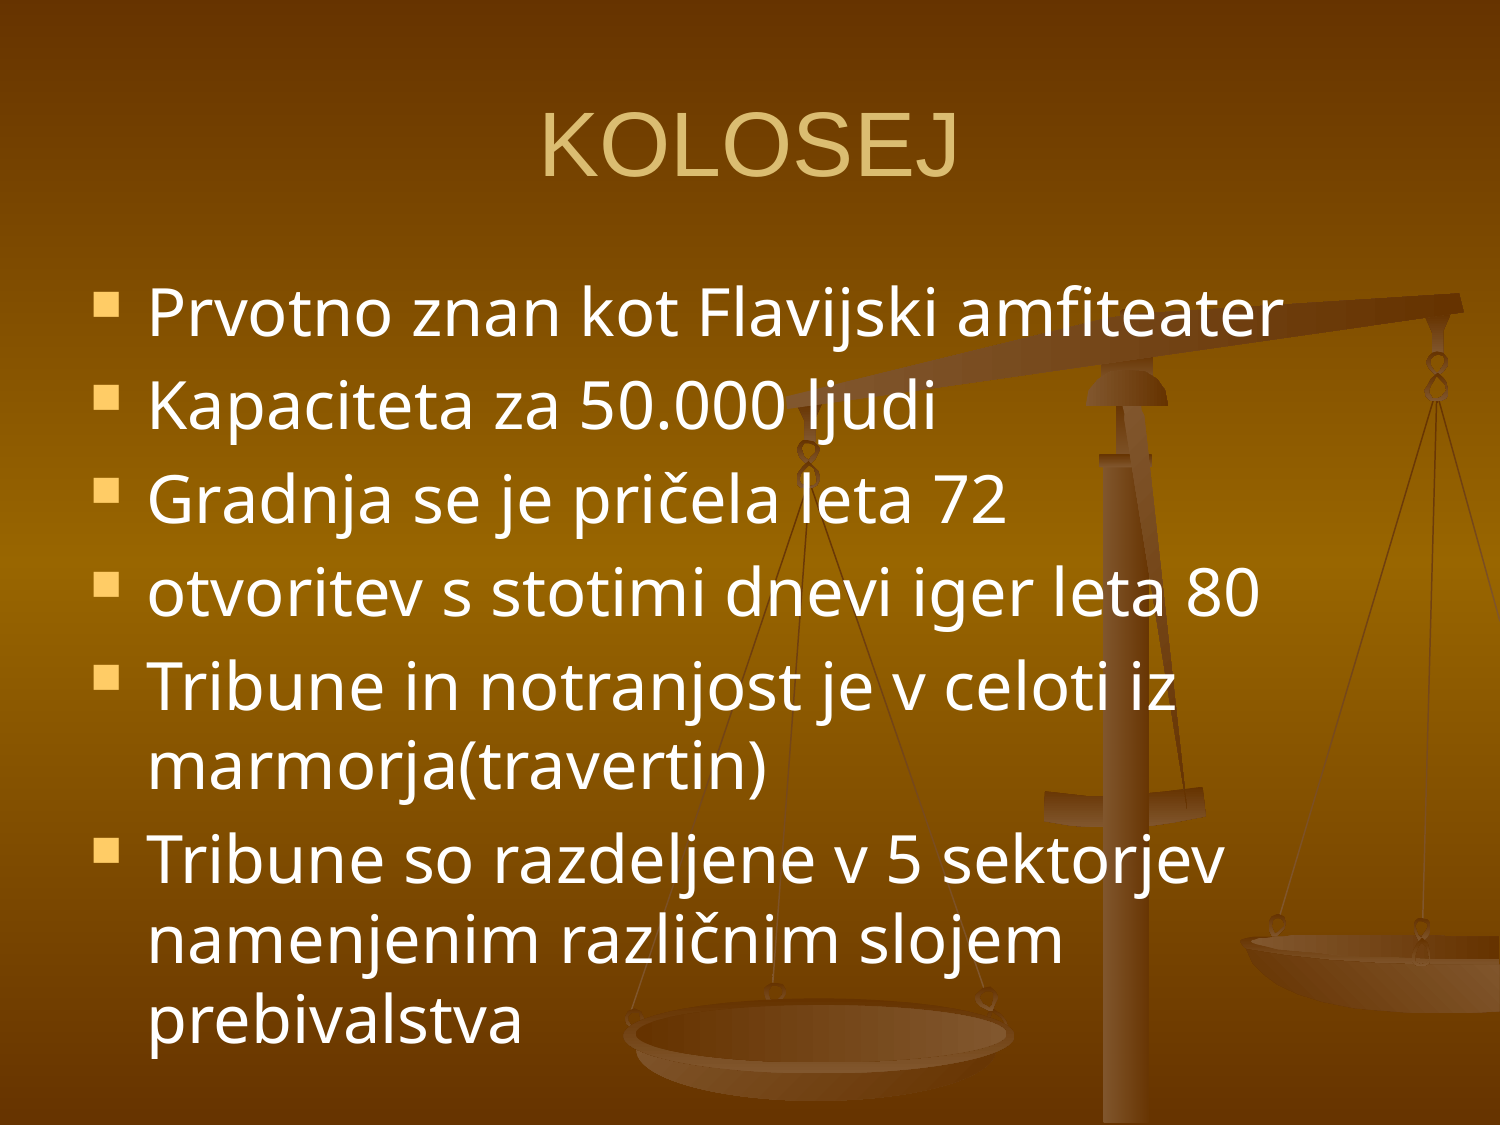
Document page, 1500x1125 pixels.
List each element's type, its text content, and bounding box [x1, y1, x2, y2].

title KOLOSEJ [75, 45, 1425, 234]
list Prvotno znan kot Flavijski amfiteater Kapaciteta za 50.000 ljudi Gradnja se je pričela leta 72 otvoritev s stotimi dnevi iger leta 80 Tribune in notranjost je v celoti iz marmorja(travertin) Tribune so razdeljene v 5 sektorjev namenjenim različnim slojem prebivalstva [75, 262, 1425, 1125]
